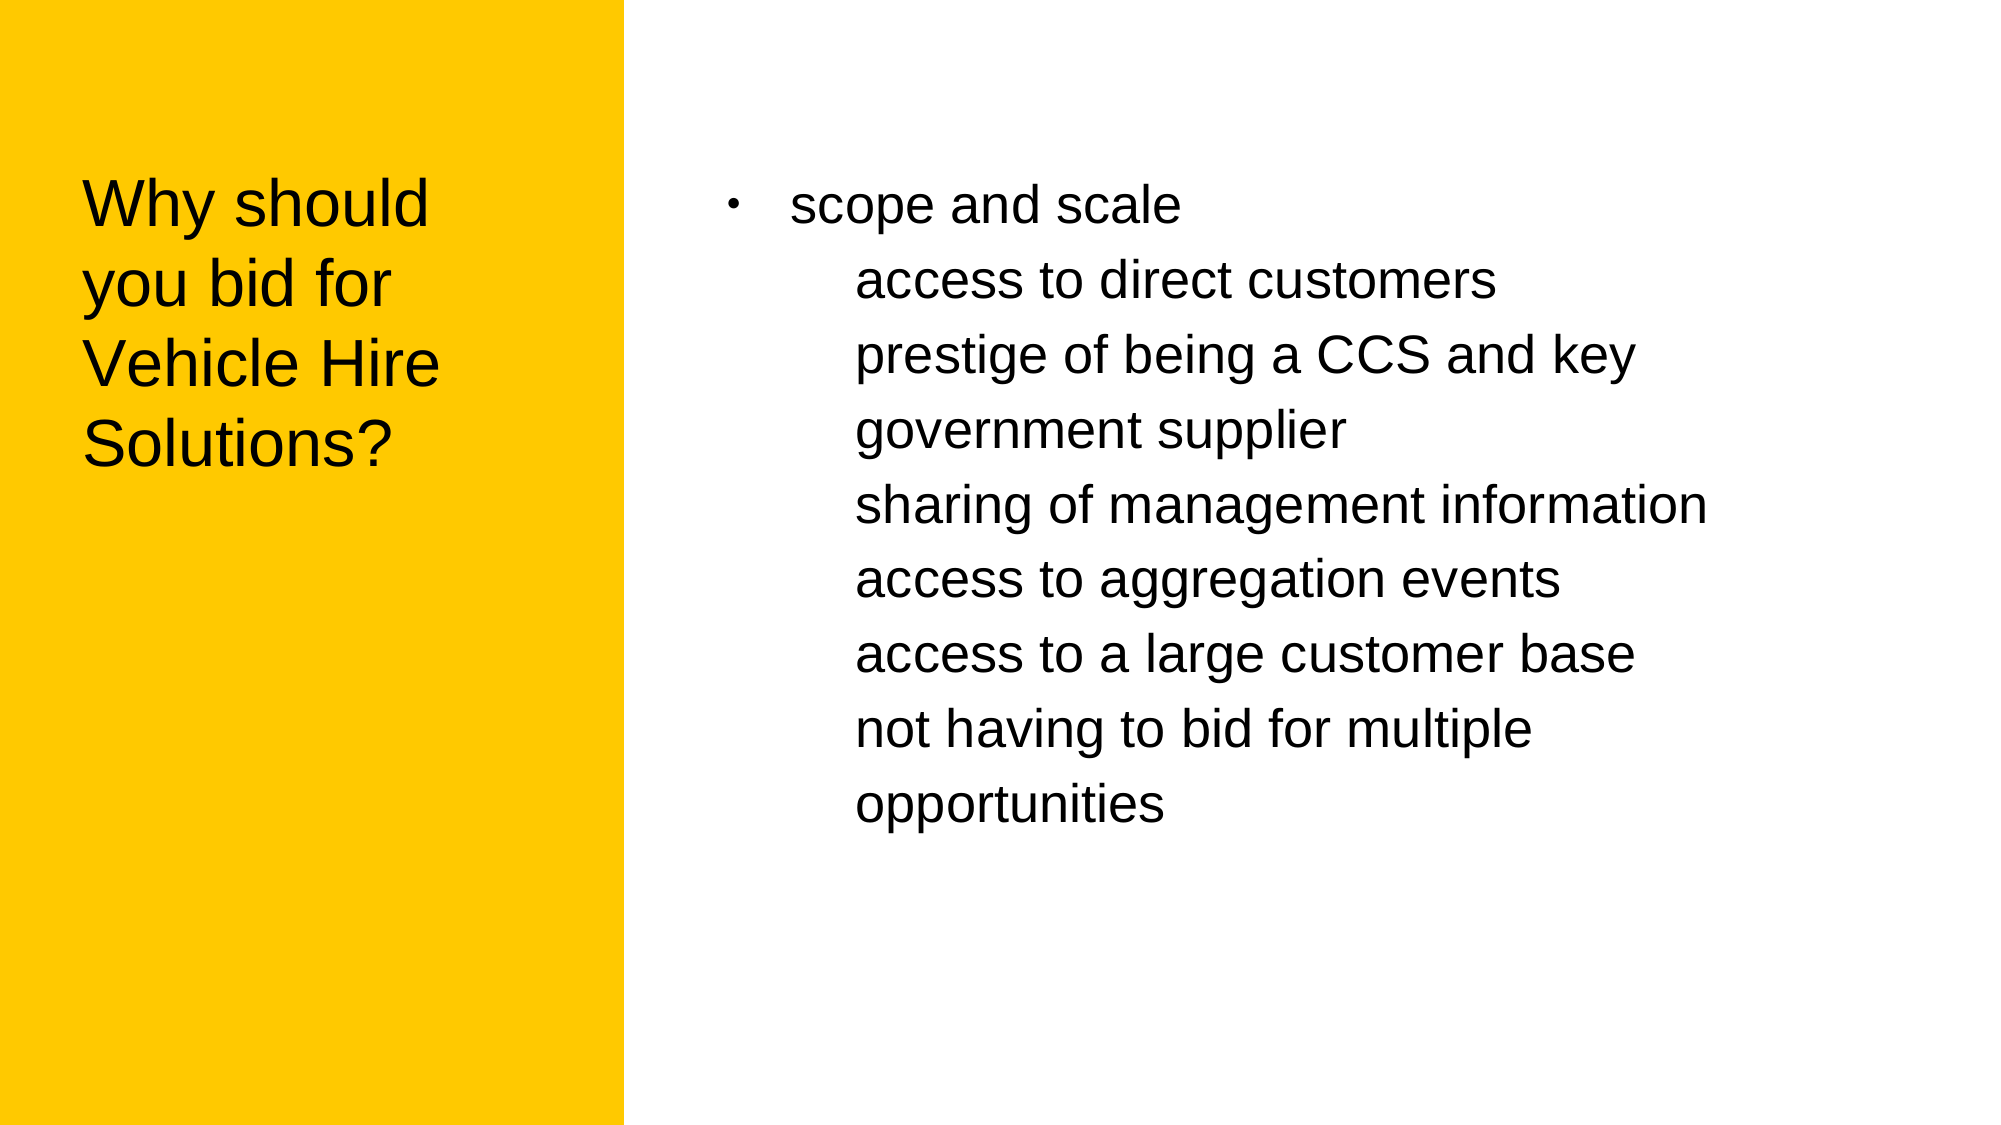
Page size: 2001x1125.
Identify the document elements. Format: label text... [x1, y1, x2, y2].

text_box scope and scale access to direct customers prestige of being a CCS and key government supplier sharing of management information access to aggregation events access to a large customer base not having to bid for multiple opportunities [685, 139, 1876, 935]
text_box Why should you bid for Vehicle Hire Solutions? [62, 139, 564, 279]
